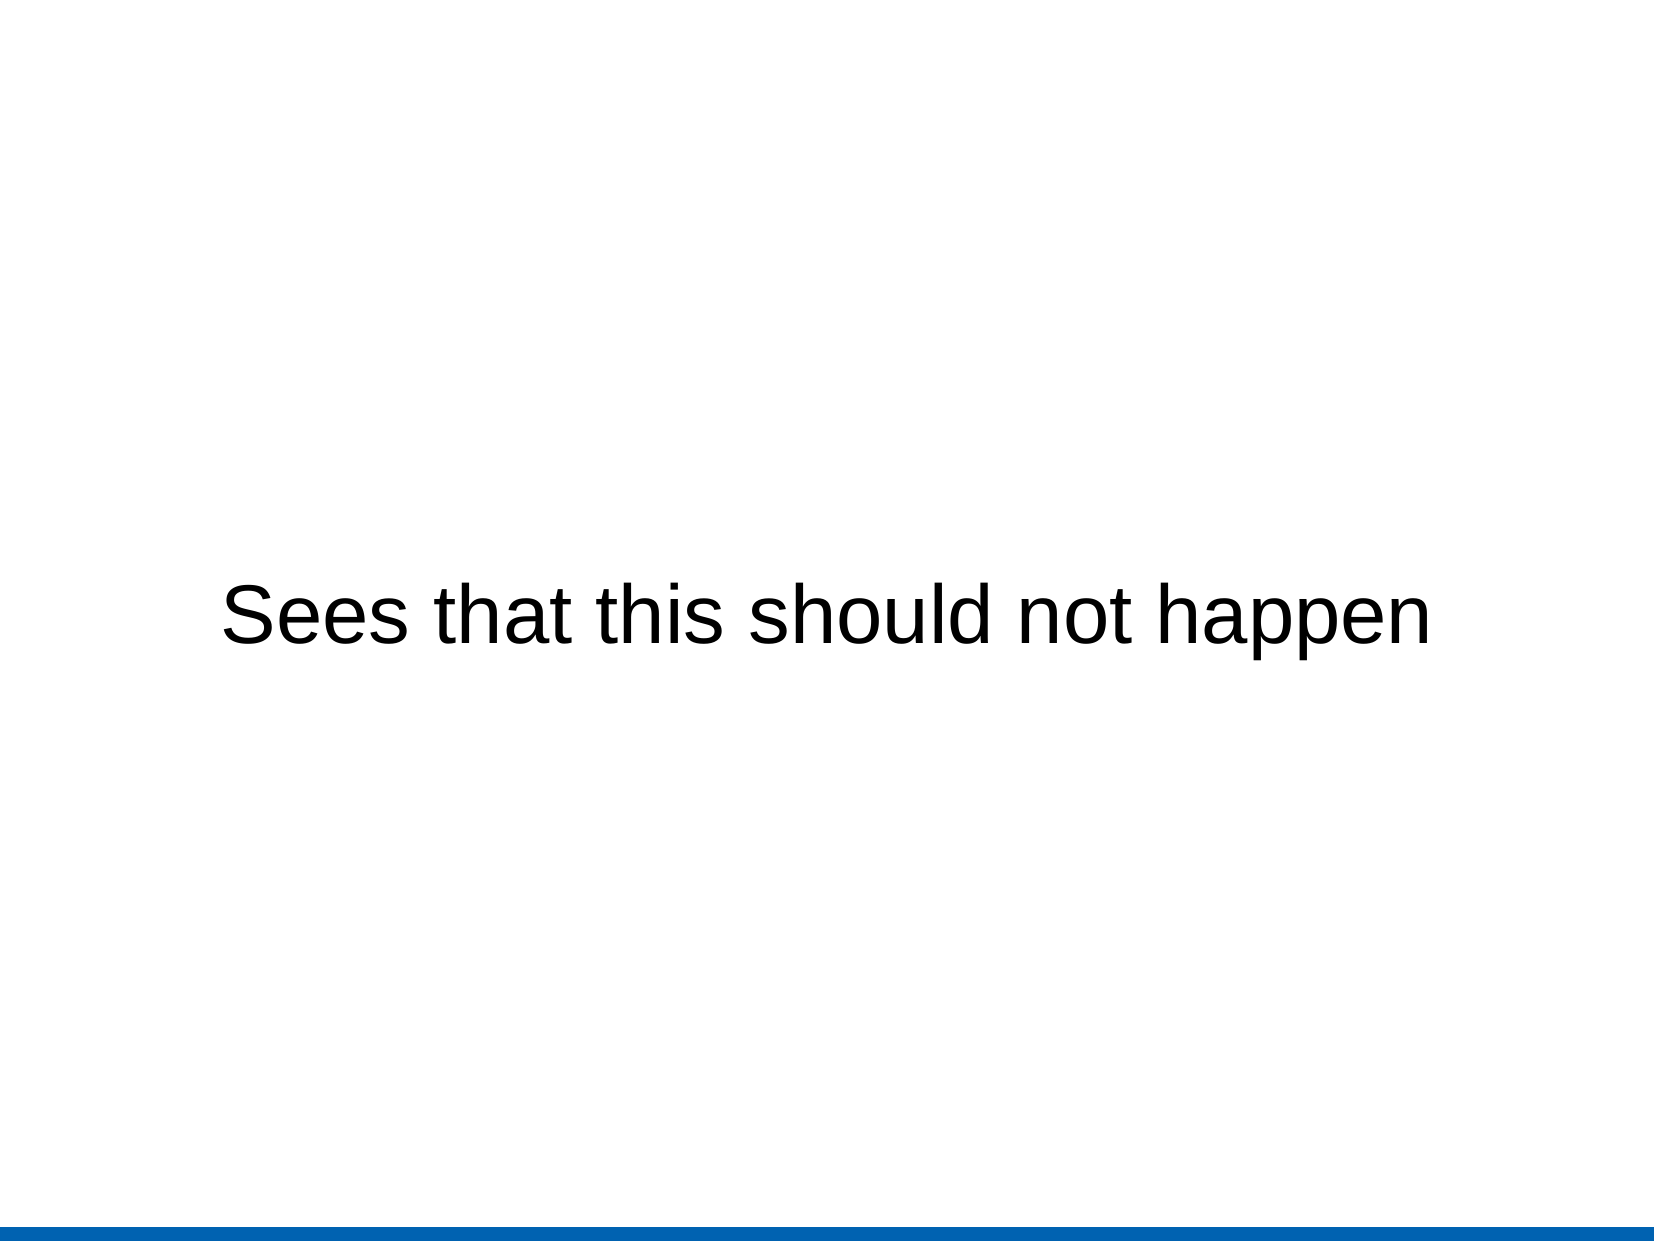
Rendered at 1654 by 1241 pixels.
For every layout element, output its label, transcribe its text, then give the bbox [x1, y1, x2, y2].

subtitle Sees that this should not happen [121, 112, 1534, 1117]
